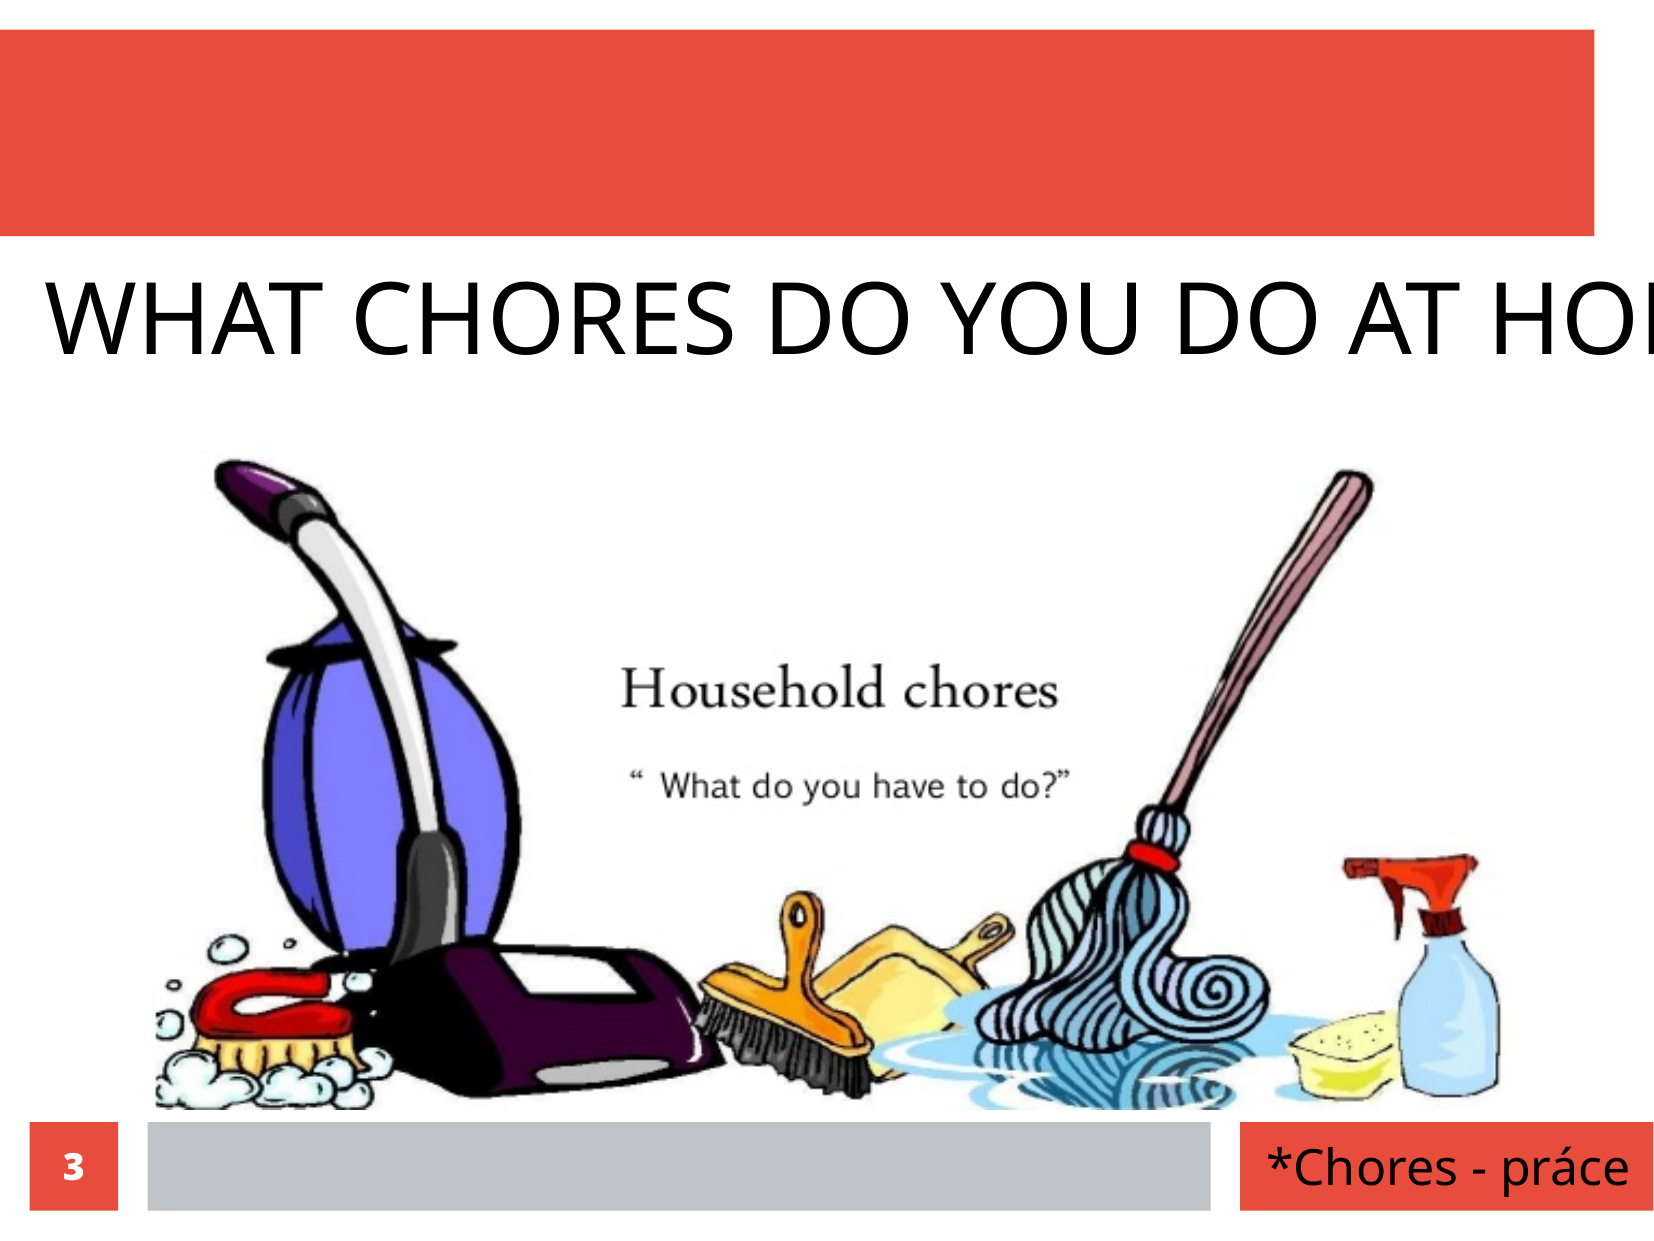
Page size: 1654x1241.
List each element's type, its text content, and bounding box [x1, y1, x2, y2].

text_box WHAT CHORES DO YOU DO AT HOME ? [30, 240, 1577, 381]
picture [150, 369, 1531, 1111]
text_box *Chores - práce [1251, 1125, 1591, 1203]
